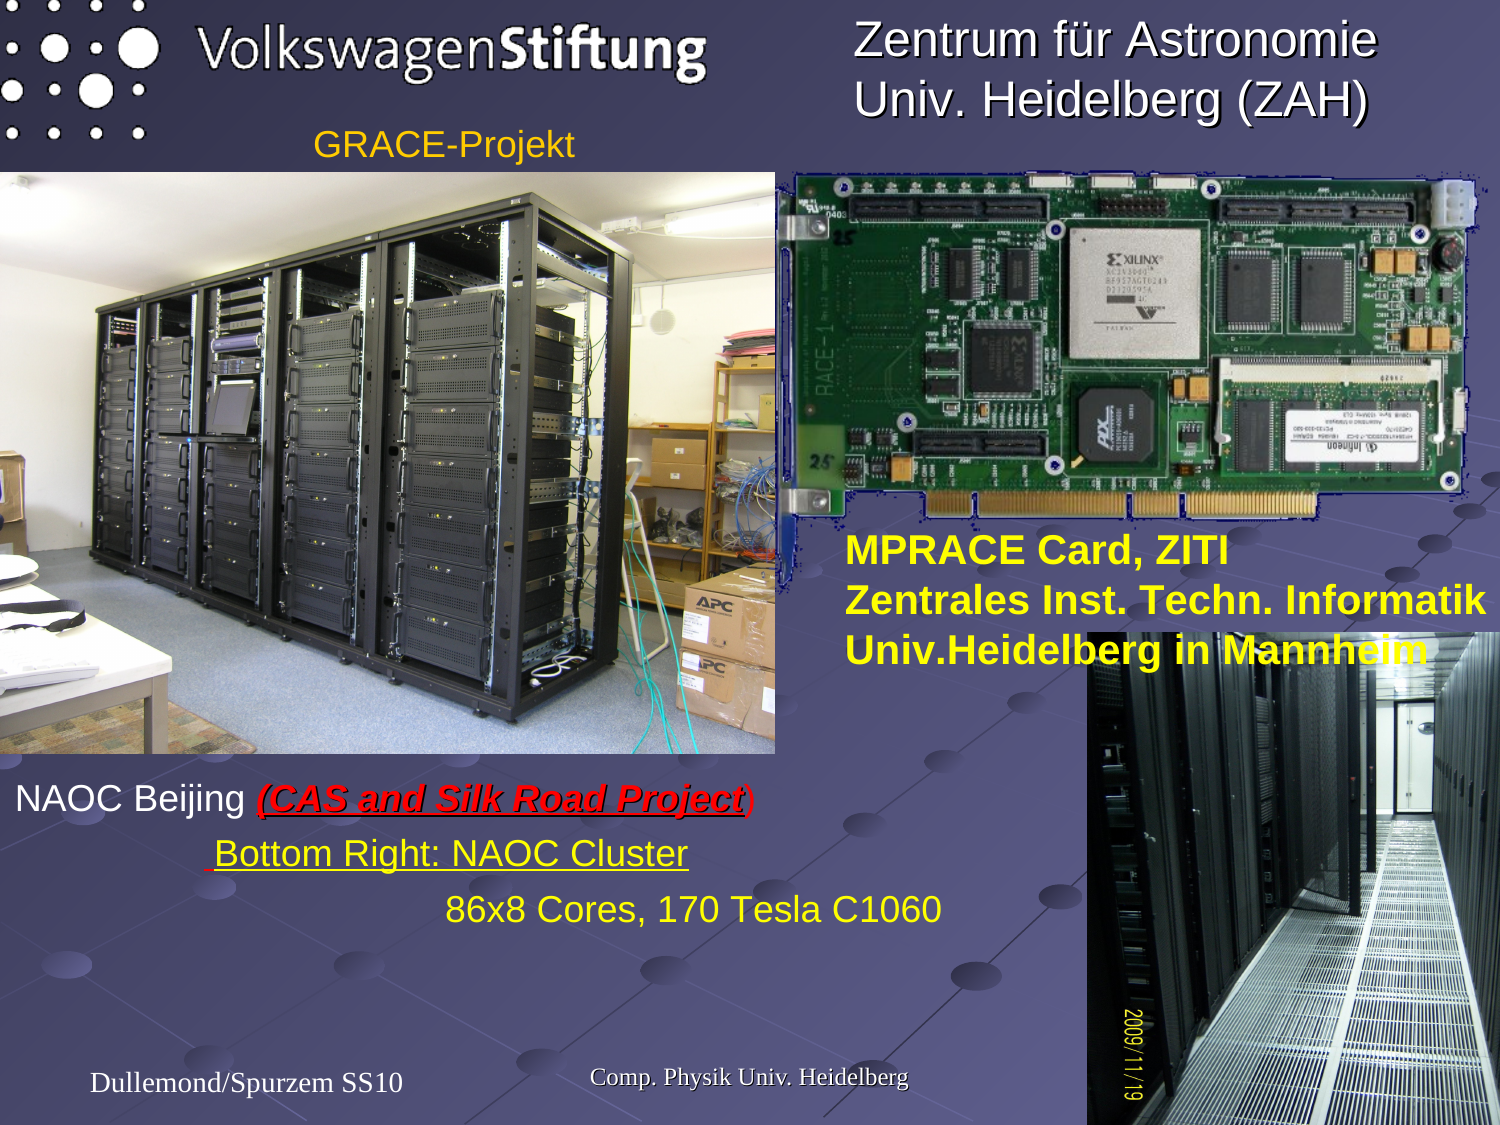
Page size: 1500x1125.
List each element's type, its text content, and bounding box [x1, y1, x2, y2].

picture [0, 66, 1500, 754]
picture [1087, 681, 1500, 1125]
text_box MPRACE Card, ZITI Zentrales Inst. Techn. Informatik Univ.Heidelberg in Mannheim [830, 515, 1500, 681]
picture [0, 0, 708, 141]
text_box GRACE-Projekt [298, 112, 591, 173]
text_box Zentrum für Astronomie Univ. Heidelberg (ZAH) [838, 0, 1399, 135]
text_box NAOC Beijing (CAS and Silk Road Project)‏ Bottom Right: NAOC Cluster 86x8 Cores, 170 Tesla C1060 [0, 755, 958, 938]
